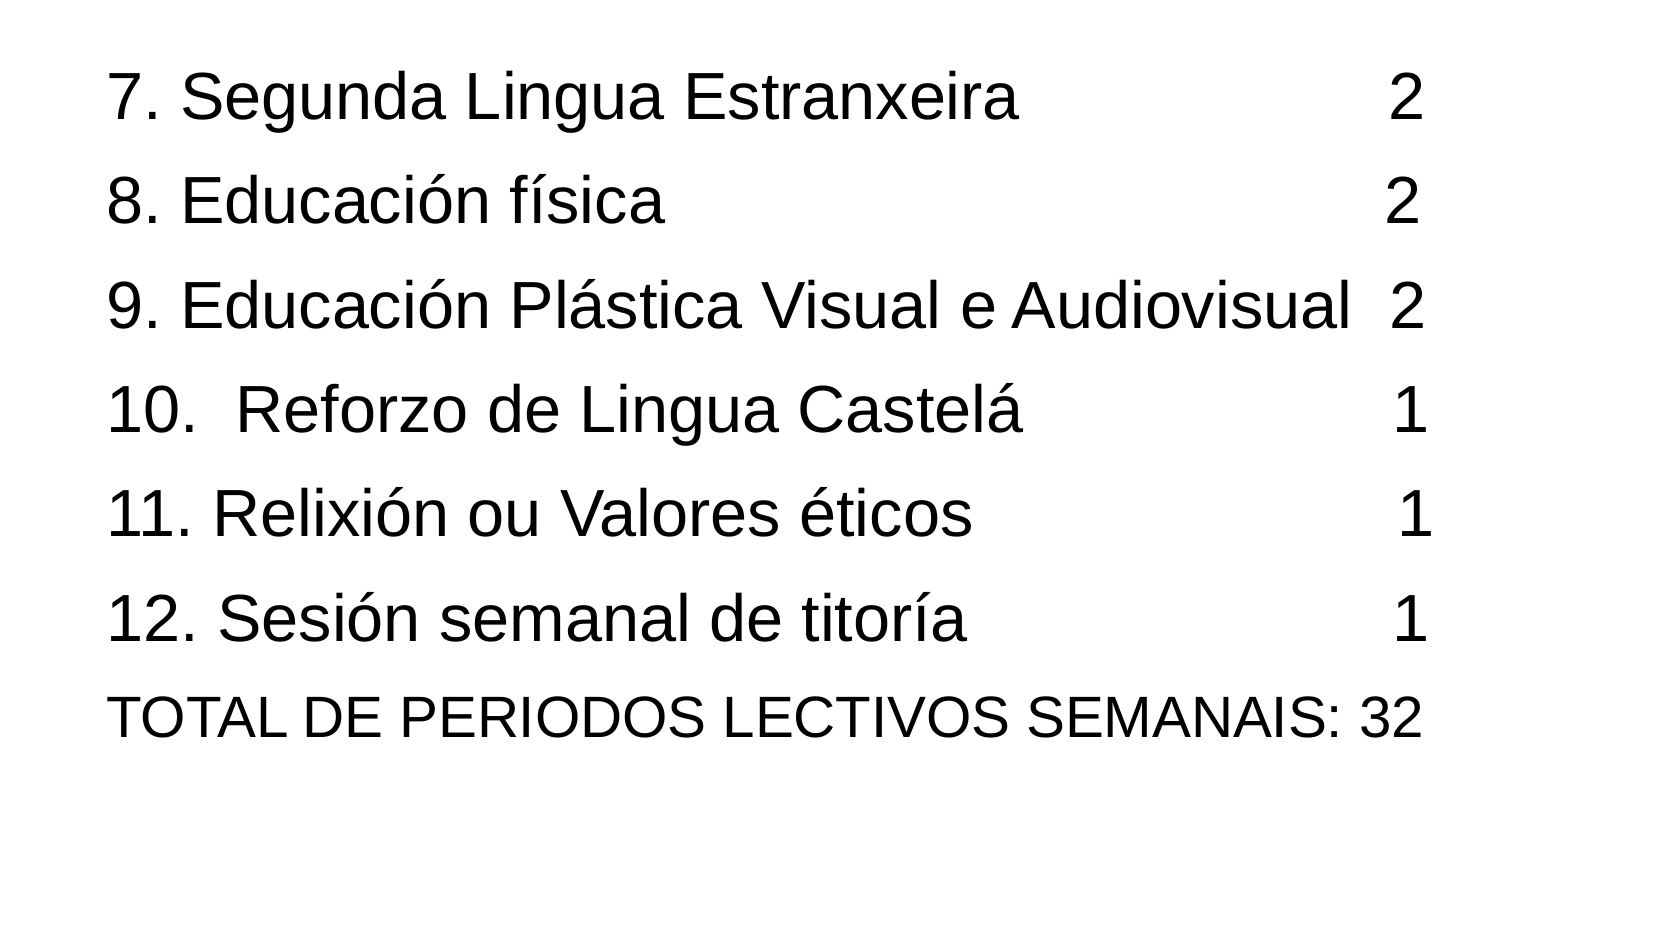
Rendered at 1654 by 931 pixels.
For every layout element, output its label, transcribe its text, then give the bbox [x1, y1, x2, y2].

list 7. Segunda Lingua Estranxeira 2 8. Educación física 2 9. Educación Plástica Visual e Audiovisual 2 10. Reforzo de Lingua Castelá 1 11. Relixión ou Valores éticos 1 12. Sesión semanal de titoría 1 TOTAL DE PERIODOS LECTIVOS SEMANAIS: 32 [35, 59, 1619, 910]
